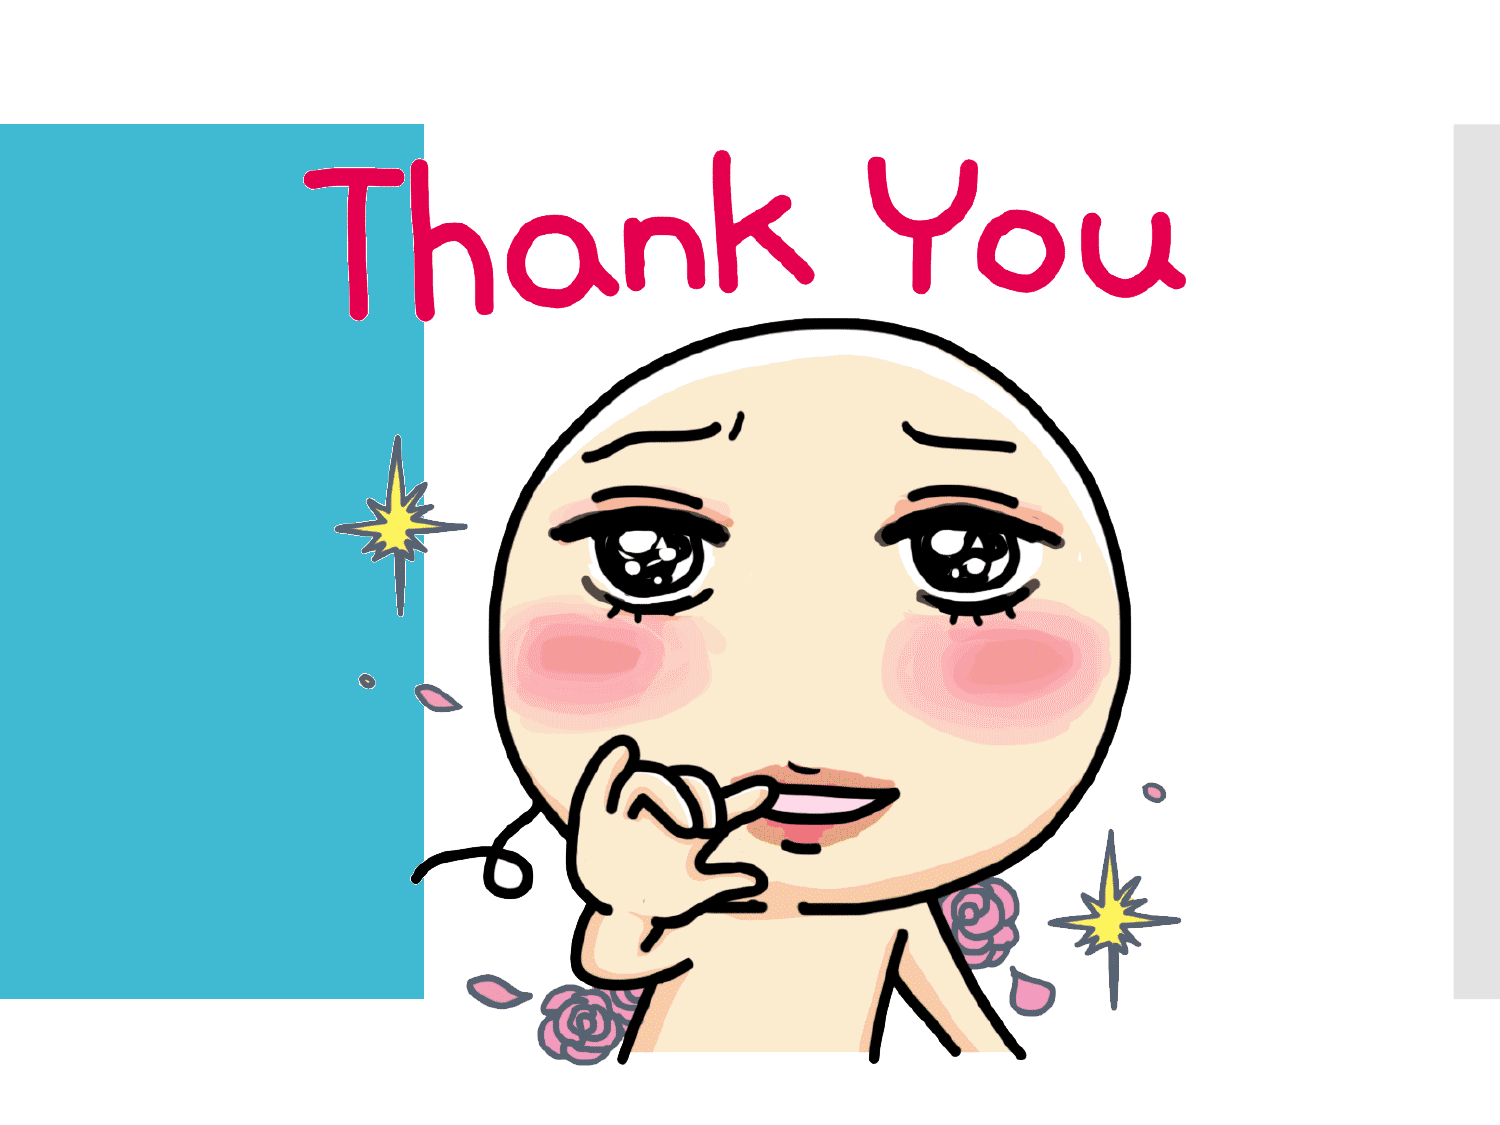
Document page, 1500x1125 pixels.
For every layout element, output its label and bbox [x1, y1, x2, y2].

picture [284, 144, 1213, 1073]
